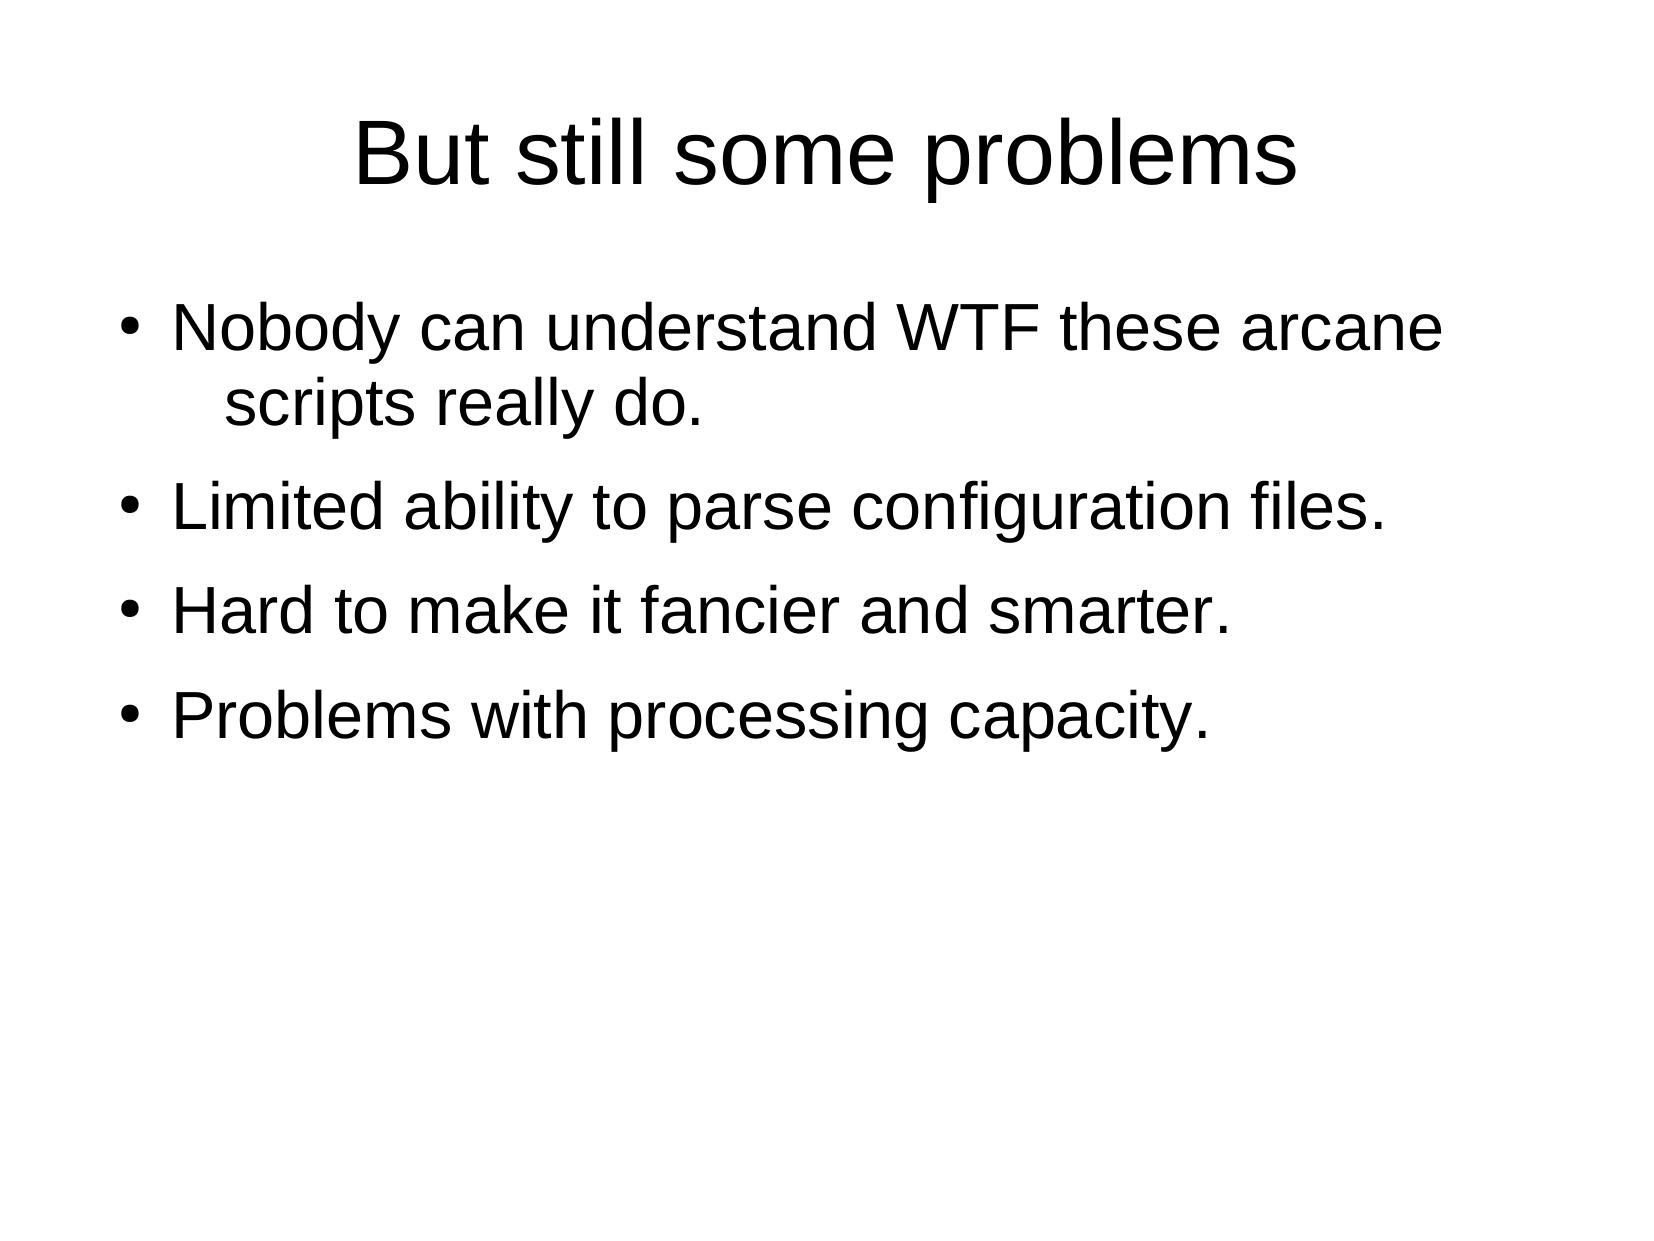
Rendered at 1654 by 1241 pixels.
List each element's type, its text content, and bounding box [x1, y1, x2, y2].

title But still some problems [82, 56, 1571, 250]
list Nobody can understand WTF these arcane scripts really do. Limited ability to parse configuration files. Hard to make it fancier and smarter. Problems with processing capacity. [82, 290, 1571, 1094]
